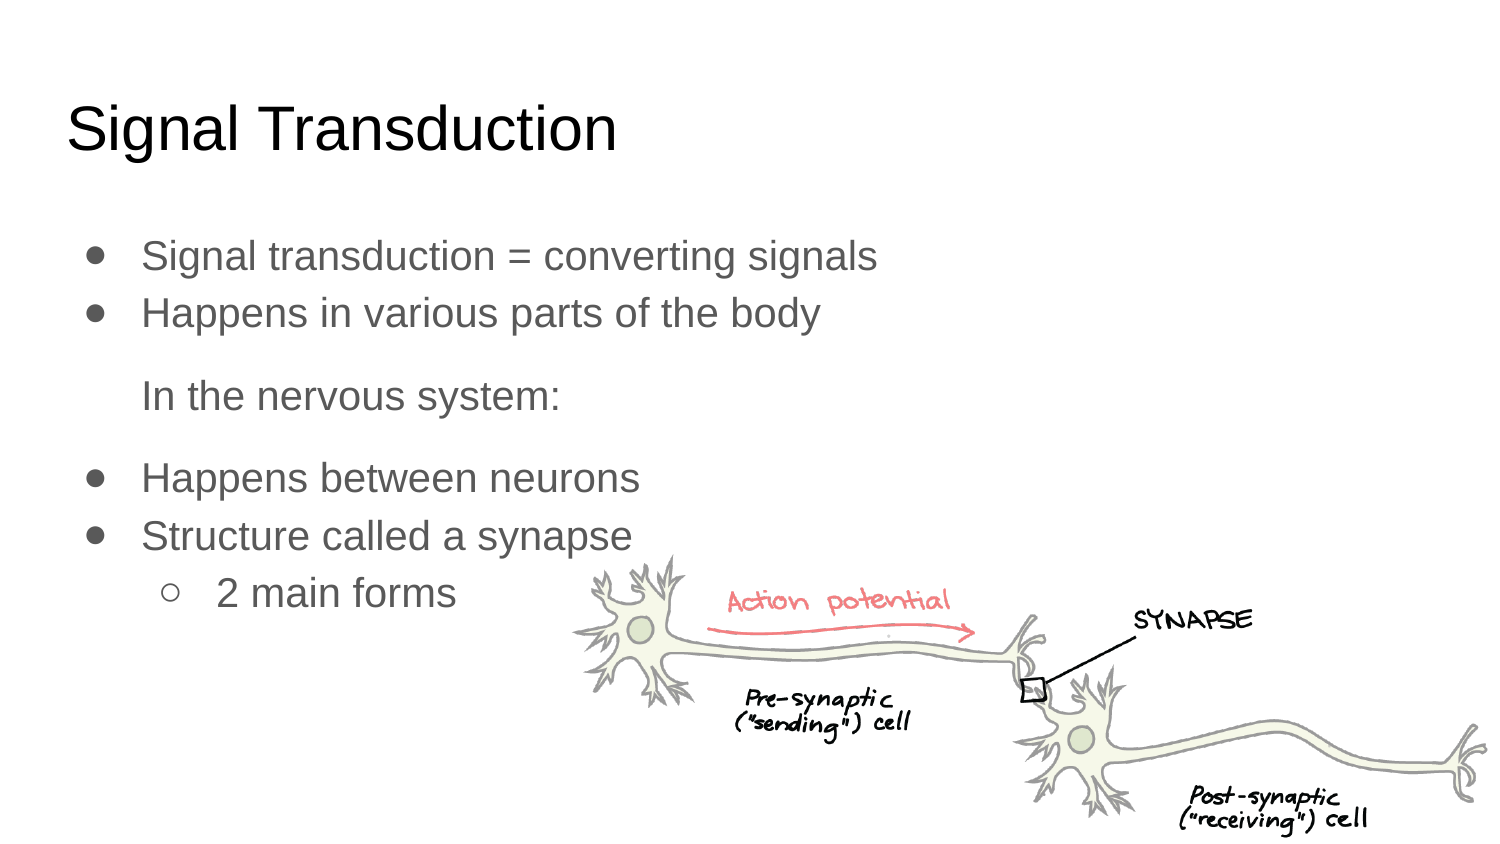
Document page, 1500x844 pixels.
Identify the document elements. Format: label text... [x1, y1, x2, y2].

title Signal Transduction [51, 72, 1449, 167]
list Signal transduction = converting signals Happens in various parts of the body In the nervous system: Happens between neurons Structure called a synapse 2 main forms [51, 205, 1449, 767]
picture [565, 548, 1493, 844]
